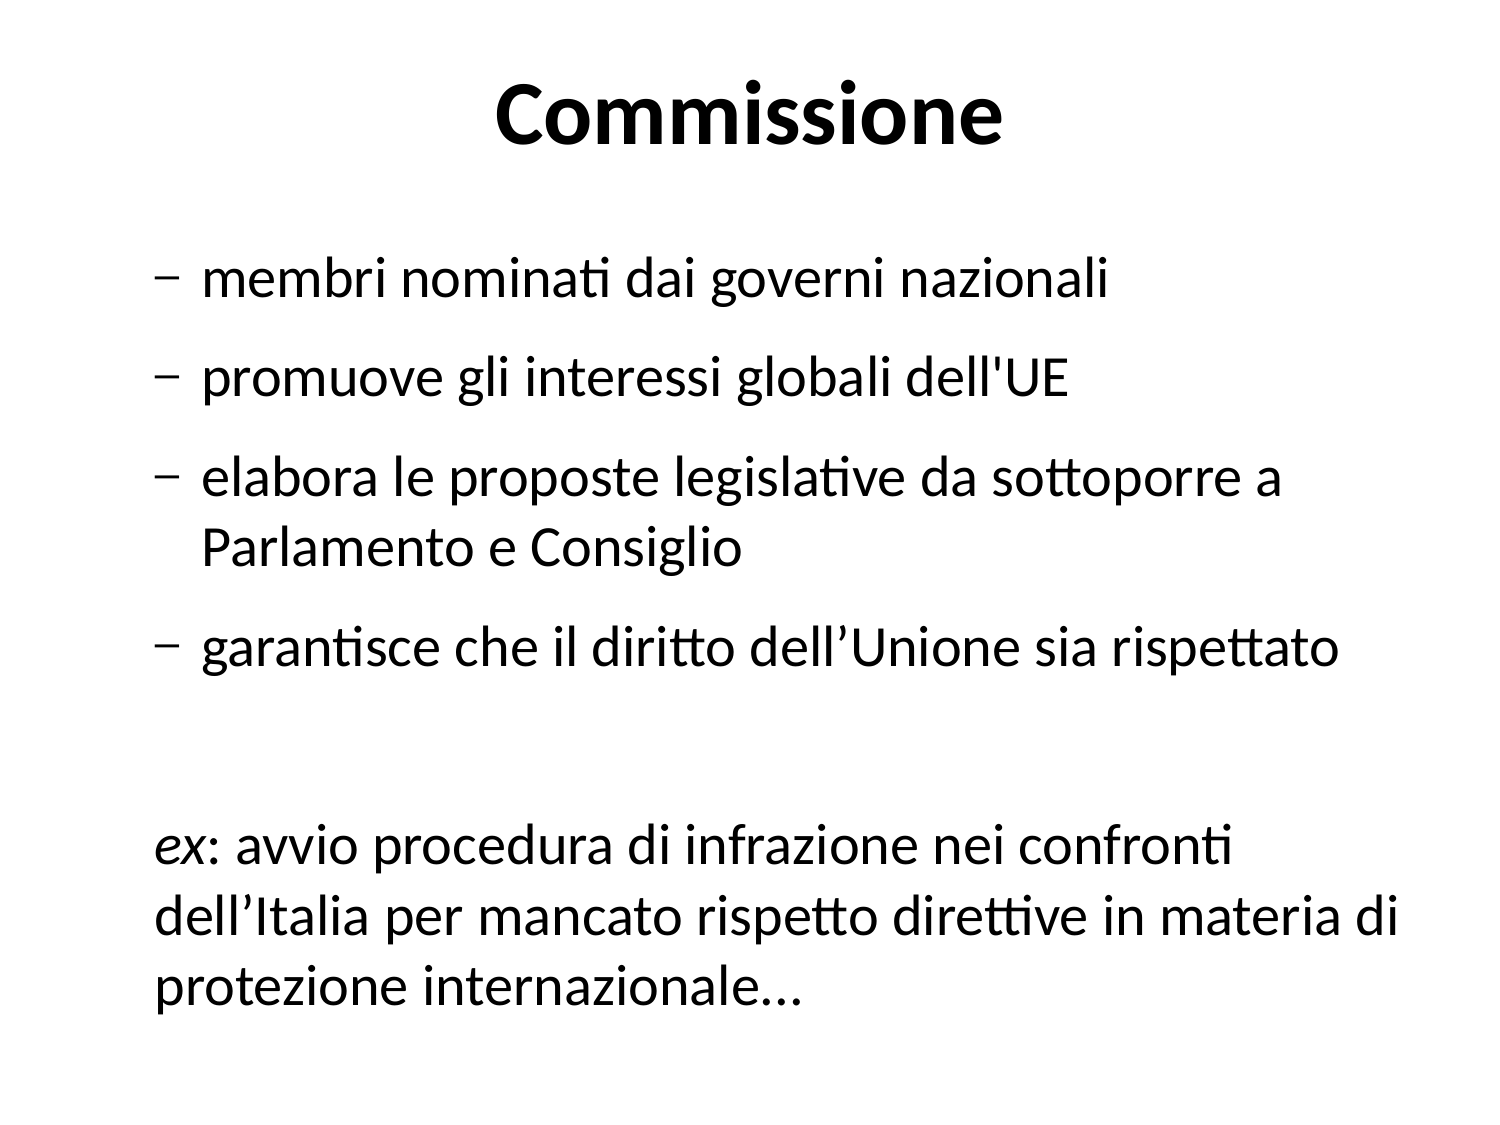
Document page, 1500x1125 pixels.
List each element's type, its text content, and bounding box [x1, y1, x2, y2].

title Commissione [75, 45, 1425, 197]
list membri nominati dai governi nazionali promuove gli interessi globali dell'UE elabora le proposte legislative da sottoporre a Parlamento e Consiglio garantisce che il diritto dell’Unione sia rispettato ex: avvio procedura di infrazione nei confronti dell’Italia per mancato rispetto direttive in materia di protezione internazionale... [64, 231, 1436, 1024]
